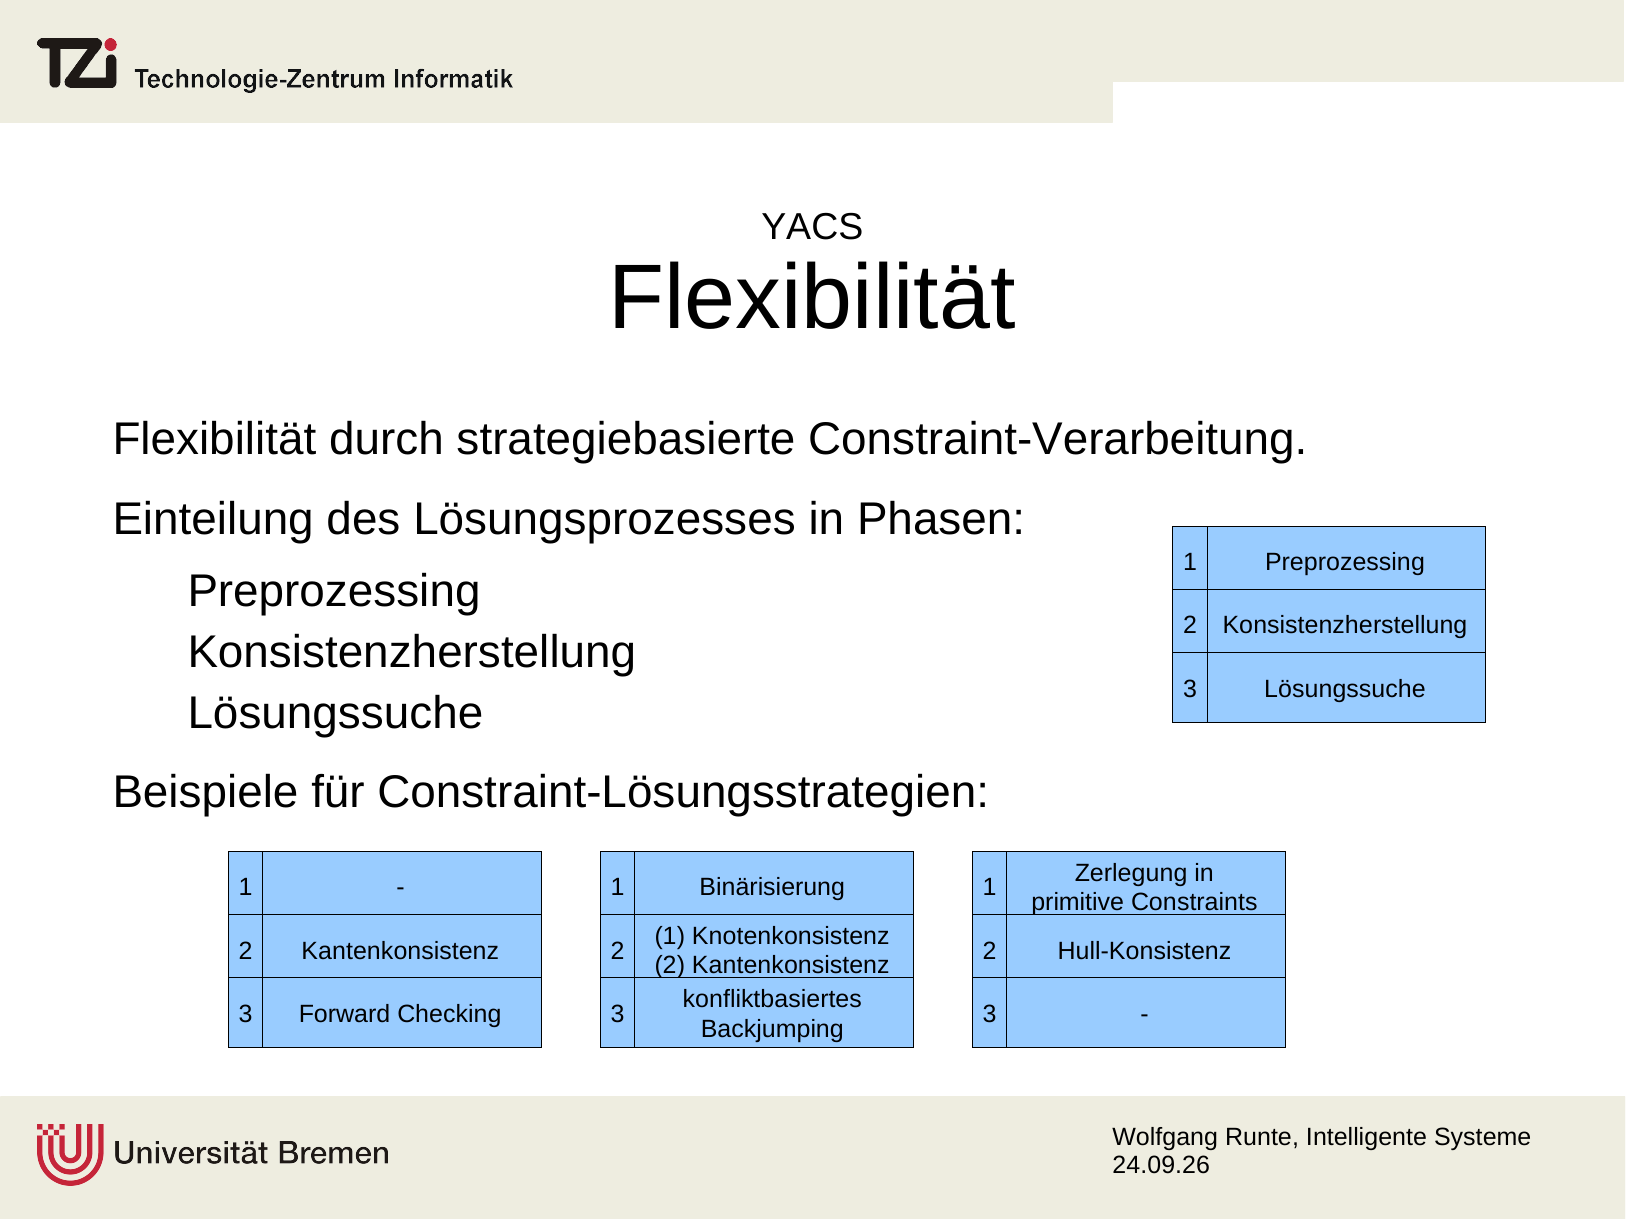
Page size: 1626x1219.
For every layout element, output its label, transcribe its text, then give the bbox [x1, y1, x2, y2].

text_box Hull-Konsistenz [1007, 914, 1286, 977]
list Flexibilität durch strategiebasierte Constraint-Verarbeitung. Einteilung des Lösungsprozesses in Phasen: Preprozessing Konsistenzherstellung Lösungssuche Beispiele für Constraint-Lösungsstrategien: [112, 414, 1513, 1070]
text_box 2 [972, 914, 1007, 977]
picture [37, 38, 513, 93]
text_box 3 [600, 977, 635, 1048]
text_box Konsistenzherstellung [1208, 589, 1486, 652]
text_box Lösungssuche [1208, 652, 1486, 723]
text_box 2 [228, 914, 263, 977]
text_box 2 [600, 914, 635, 977]
text_box Kantenkonsistenz [263, 914, 542, 977]
text_box 3 [228, 977, 263, 1048]
text_box (1) Knotenkonsistenz (2) Kantenkonsistenz [635, 914, 914, 977]
text_box 1 [972, 851, 1007, 914]
text_box Binärisierung [635, 851, 914, 914]
text_box 3 [972, 977, 1007, 1048]
text_box 1 [1172, 526, 1208, 589]
text_box Preprozessing [1208, 526, 1486, 589]
text_box 1 [228, 851, 263, 914]
text_box Forward Checking [263, 977, 542, 1048]
text_box - [1007, 977, 1286, 1048]
picture [37, 1124, 388, 1186]
text_box - [263, 851, 542, 914]
text_box konfliktbasiertes Backjumping [635, 977, 914, 1048]
text_box 2 [1172, 589, 1208, 652]
text_box 3 [1172, 652, 1208, 723]
text_box Zerlegung in primitive Constraints [1007, 851, 1286, 914]
text_box 1 [600, 851, 635, 914]
title YACS Flexibilität [112, 162, 1513, 393]
